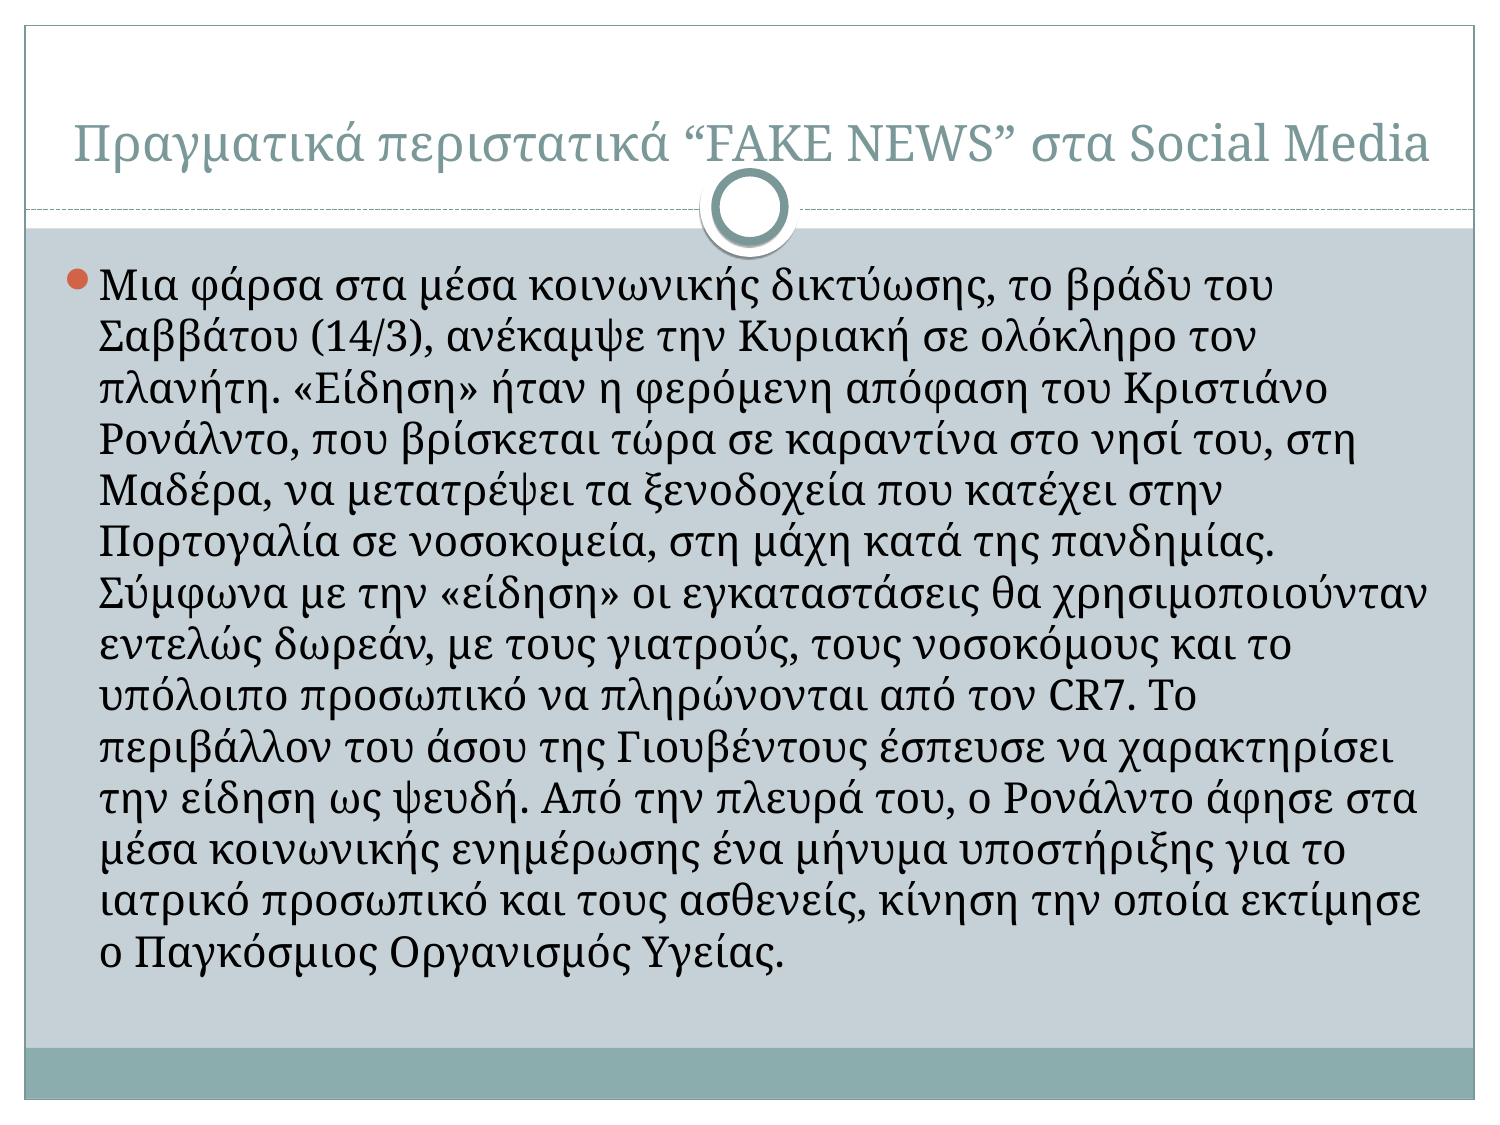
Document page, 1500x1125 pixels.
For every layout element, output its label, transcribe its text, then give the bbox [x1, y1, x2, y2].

title Πραγματικά περιστατικά “FAKE NEWS” στα Social Media [53, 54, 1454, 179]
list Μια φάρσα στα μέσα κοινωνικής δικτύωσης, το βράδυ του Σαββάτου (14/3), ανέκαμψε την Κυριακή σε ολόκληρο τον πλανήτη. «Είδηση» ήταν η φερόμενη απόφαση του Κριστιάνο Ρονάλντο, που βρίσκεται τώρα σε καραντίνα στο νησί του, στη Μαδέρα, να μετατρέψει τα ξενοδοχεία που κατέχει στην Πορτογαλία σε νοσοκομεία, στη μάχη κατά της πανδημίας. Σύμφωνα με την «είδηση» οι εγκαταστάσεις θα χρησιμοποιούνταν εντελώς δωρεάν, με τους γιατρούς, τους νοσοκόμους και το υπόλοιπο προσωπικό να πληρώνονται από τον CR7. Το περιβάλλον του άσου της Γιουβέντους έσπευσε να χαρακτηρίσει την είδηση ως ψευδή. Από την πλευρά του, ο Ρονάλντο άφησε στα μέσα κοινωνικής ενημέρωσης ένα μήνυμα υποστήριξης για το ιατρικό προσωπικό και τους ασθενείς, κίνηση την οποία εκτίμησε ο Παγκόσμιος Οργανισμός Υγείας. [49, 250, 1445, 1001]
